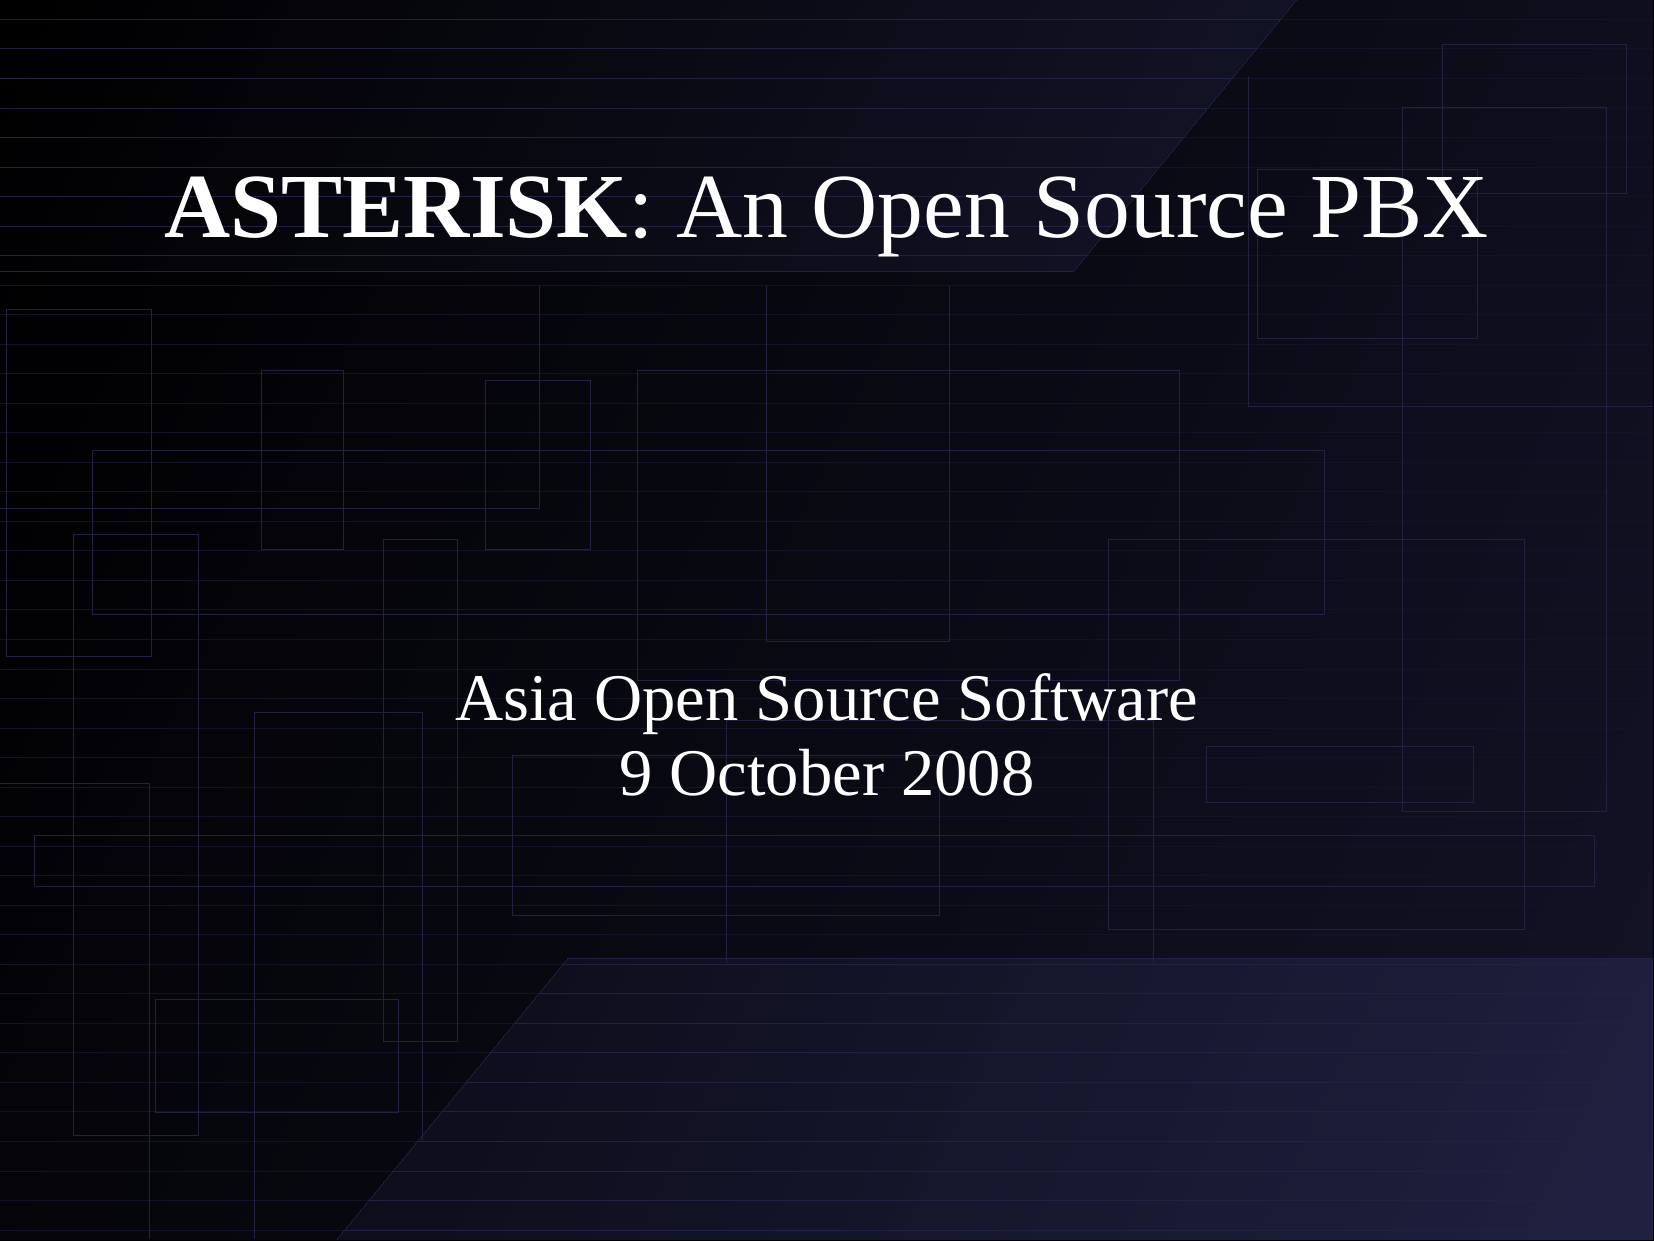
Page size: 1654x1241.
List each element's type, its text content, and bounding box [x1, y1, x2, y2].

subtitle Asia Open Source Software 9 October 2008 [121, 344, 1534, 1127]
title ASTERISK: An Open Source PBX [121, 102, 1534, 311]
